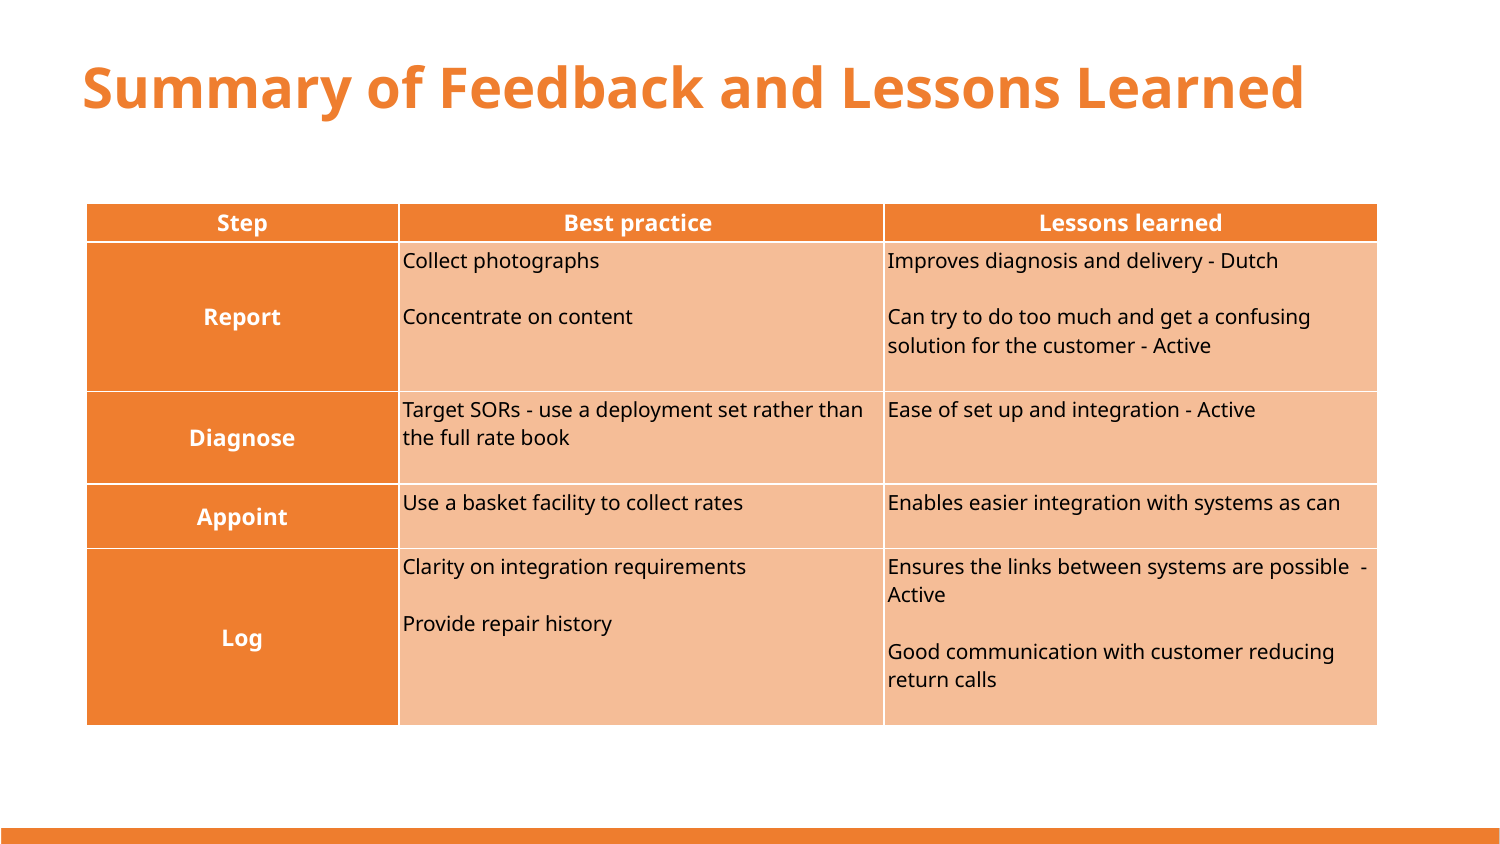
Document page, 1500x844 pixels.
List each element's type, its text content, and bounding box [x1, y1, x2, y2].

table_cell Use a basket facility to collect rates [400, 485, 883, 548]
table_cell Collect photographs Concentrate on content [400, 243, 883, 391]
text_box Summary of Feedback and Lessons Learned [71, 46, 1424, 135]
table_cell Diagnose [87, 392, 398, 483]
picture [0, 828, 1500, 844]
table_header Lessons learned [885, 204, 1377, 241]
table_header Step [87, 204, 398, 241]
table_cell Improves diagnosis and delivery - Dutch Can try to do too much and get a confusing solution for the customer - Active [885, 243, 1377, 391]
table_cell Target SORs - use a deployment set rather than the full rate book [400, 392, 883, 483]
table_cell Ease of set up and integration - Active [885, 392, 1377, 483]
table_cell Clarity on integration requirements Provide repair history [400, 549, 883, 725]
table_cell Ensures the links between systems are possible - Active Good communication with customer reducing return calls [885, 549, 1377, 725]
table_cell Log [87, 549, 398, 725]
table_header Best practice [400, 204, 883, 241]
table_cell Enables easier integration with systems as can [885, 485, 1377, 548]
table_cell Report [87, 243, 398, 391]
table_cell Appoint [87, 485, 398, 548]
